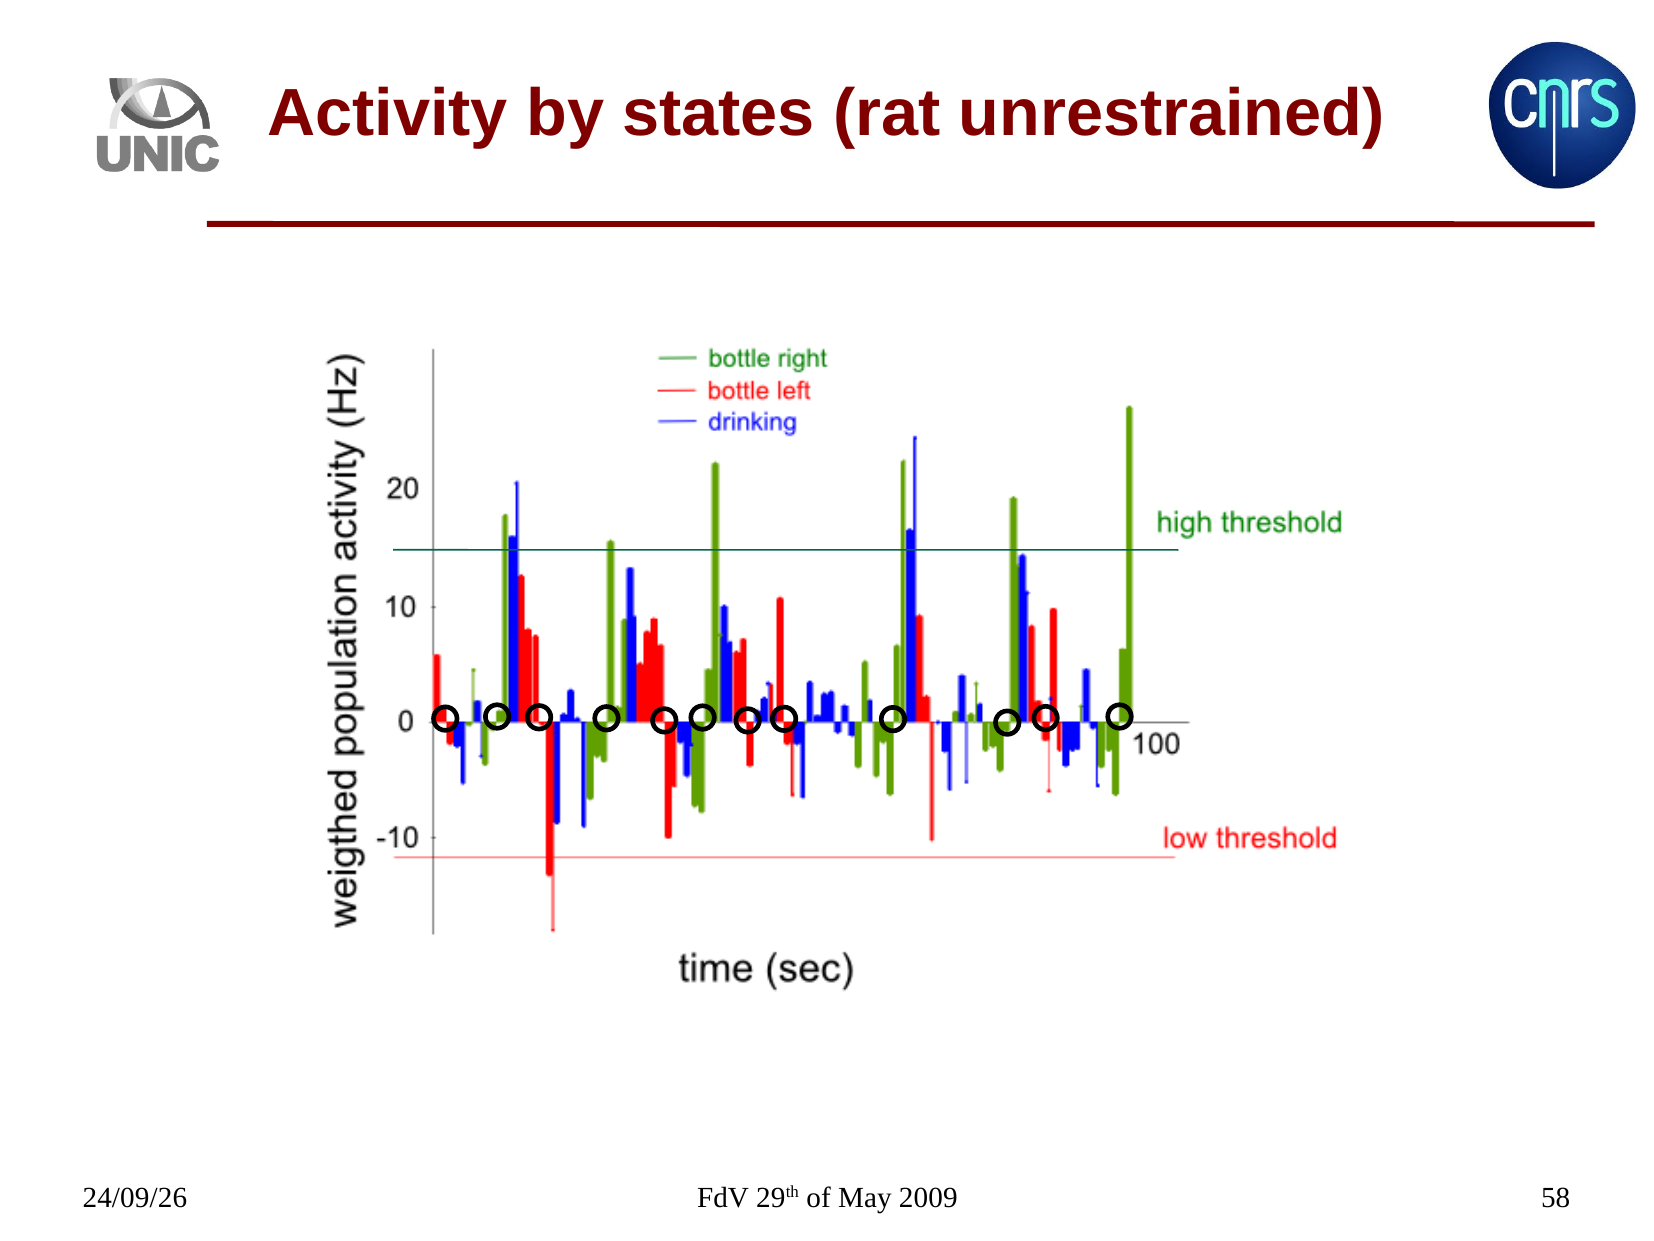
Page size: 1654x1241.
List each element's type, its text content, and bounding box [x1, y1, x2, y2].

text_box FdV 29th of May 2009 [565, 1180, 1090, 1215]
title Activity by states (rat unrestrained) [82, 17, 1571, 212]
picture [1571, 41, 1636, 189]
picture [296, 337, 1375, 1043]
text_box 13/02/12 [82, 1180, 468, 1215]
text_box <numéro> [1185, 1180, 1571, 1215]
